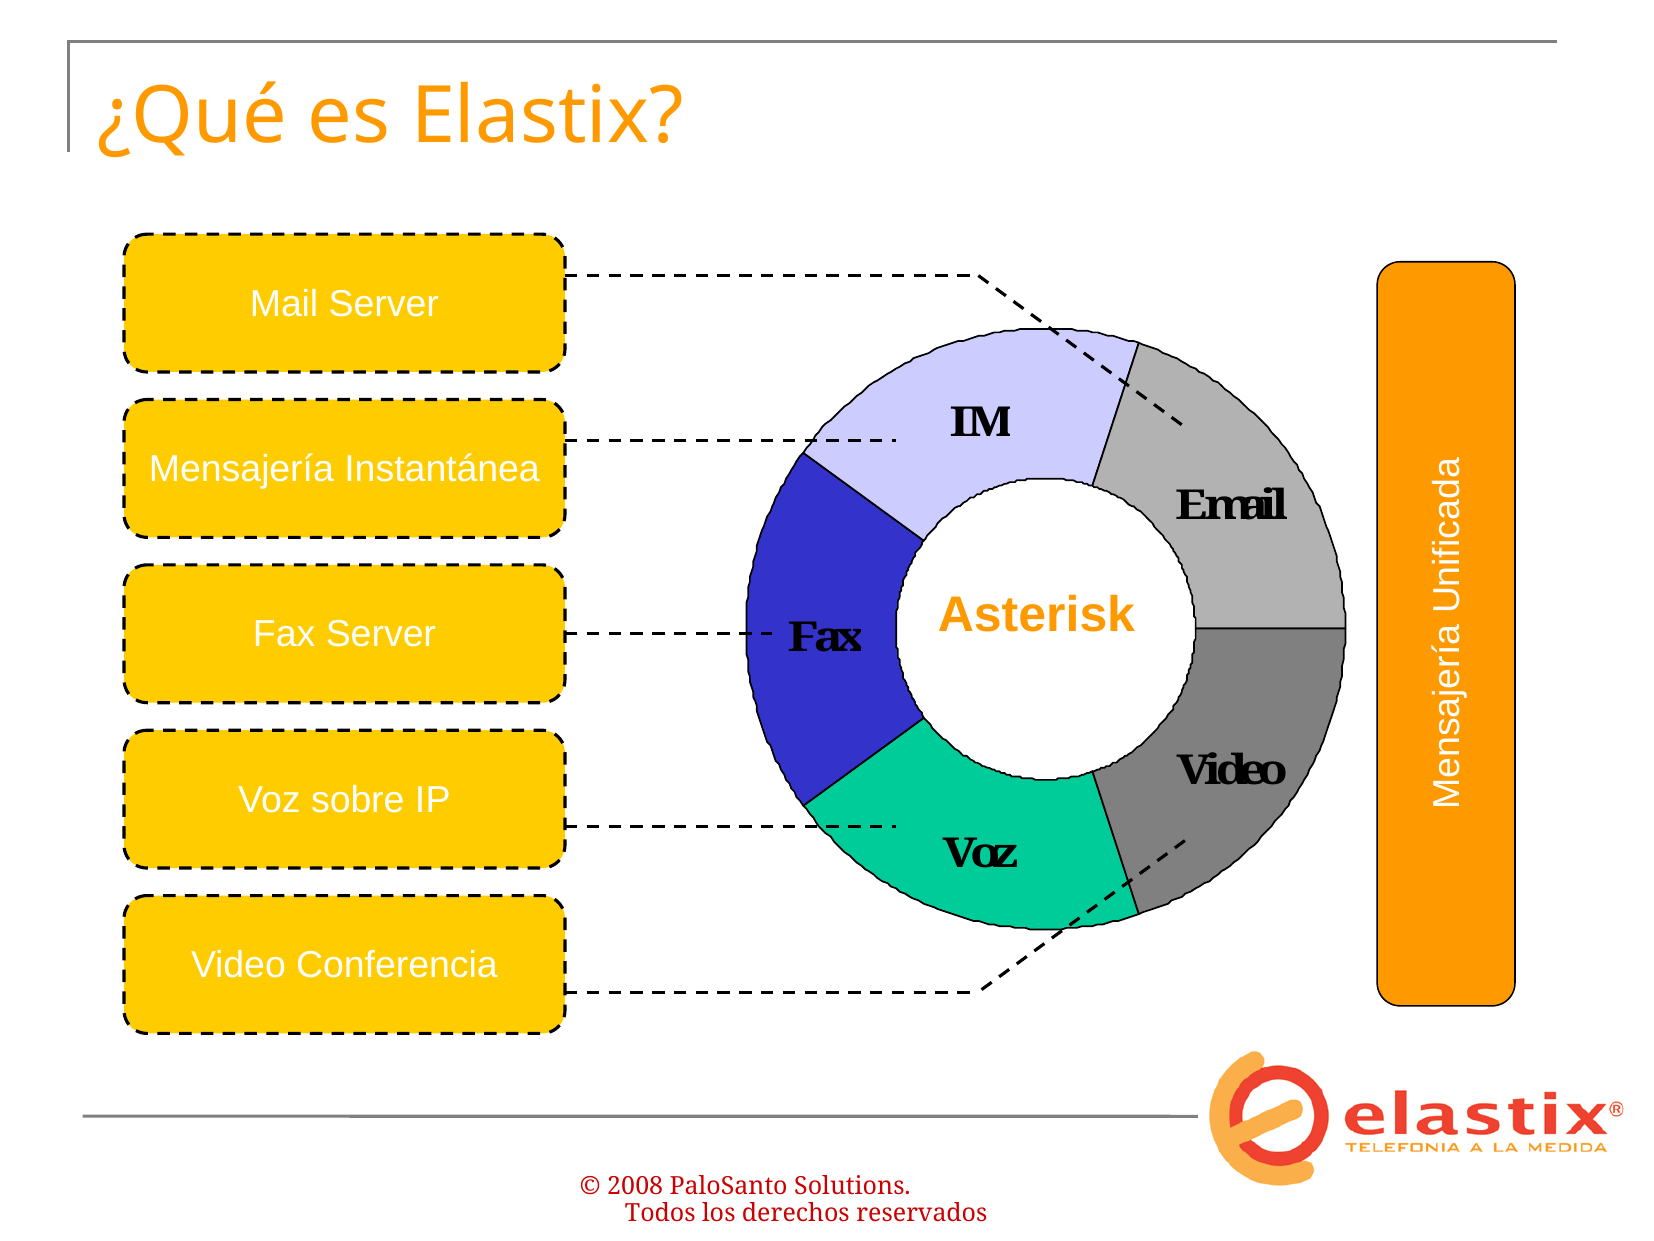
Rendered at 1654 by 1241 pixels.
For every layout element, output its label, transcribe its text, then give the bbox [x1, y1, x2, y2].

picture [1198, 1047, 1654, 1194]
text_box Mail Server [124, 234, 565, 372]
text_box Voz sobre IP [124, 730, 496, 869]
text_box [496, 261, 1396, 997]
text_box Fax Server [124, 564, 496, 703]
title ¿Qué es Elastix? [82, 50, 1568, 253]
text_box Video Conferencia [124, 895, 565, 1034]
text_box Asterisk [923, 578, 1186, 650]
text_box Mensajería Unificada [1377, 261, 1516, 1006]
text_box Mensajería Instantánea [124, 399, 496, 538]
text_box [1496, 261, 1599, 997]
